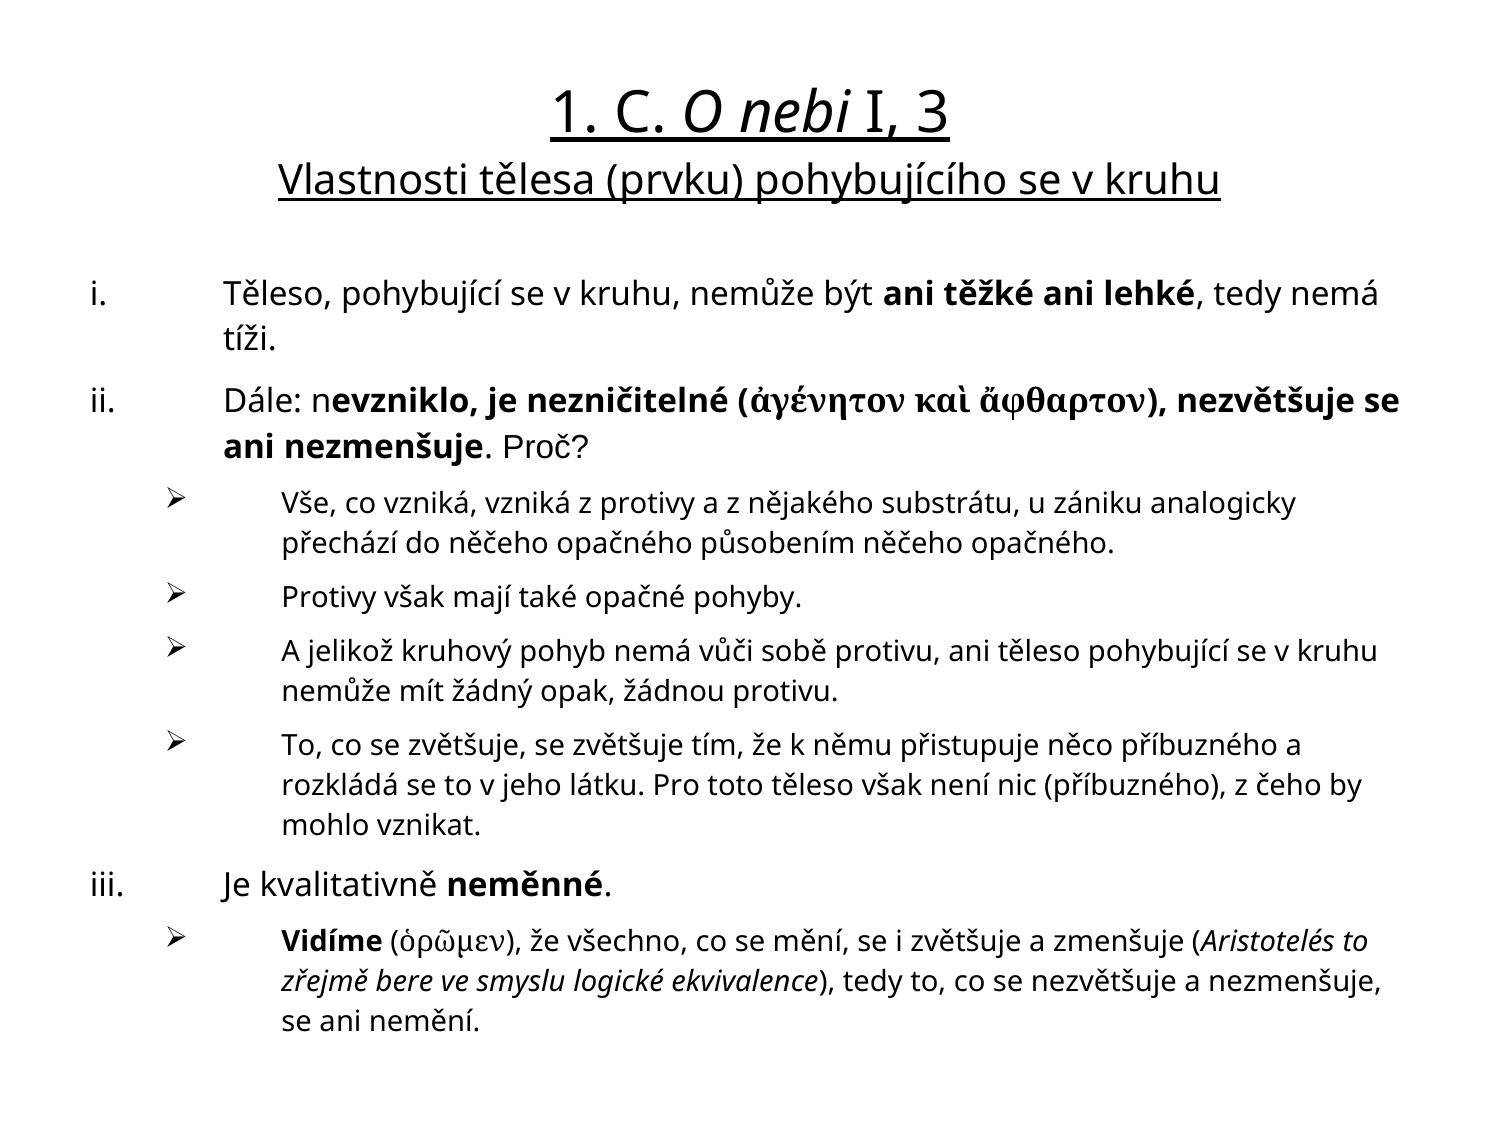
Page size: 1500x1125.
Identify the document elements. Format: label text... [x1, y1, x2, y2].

list Těleso, pohybující se v kruhu, nemůže být ani těžké ani lehké, tedy nemá tíži. Dále: nevzniklo, je nezničitelné (ἀγένητον καὶ ἄφθαρτον), nezvětšuje se ani nezmenšuje. Proč? Vše, co vzniká, vzniká z protivy a z nějakého substrátu, u zániku analogicky přechází do něčeho opačného působením něčeho opačného. Protivy však mají také opačné pohyby. A jelikož kruhový pohyb nemá vůči sobě protivu, ani těleso pohybující se v kruhu nemůže mít žádný opak, žádnou protivu. To, co se zvětšuje, se zvětšuje tím, že k němu přistupuje něco příbuzného a rozkládá se to v jeho látku. Pro toto těleso však není nic (příbuzného), z čeho by mohlo vznikat. Je kvalitativně neměnné. Vidíme (ὁρῶμεν), že všechno, co se mění, se i zvětšuje a zmenšuje (Aristotelés to zřejmě bere ve smyslu logické ekvivalence), tedy to, co se nezvětšuje a nezmenšuje, se ani nemění. [75, 262, 1426, 1006]
title 1. C. O nebi I, 3 Vlastnosti tělesa (prvku) pohybujícího se v kruhu [75, 45, 1426, 233]
